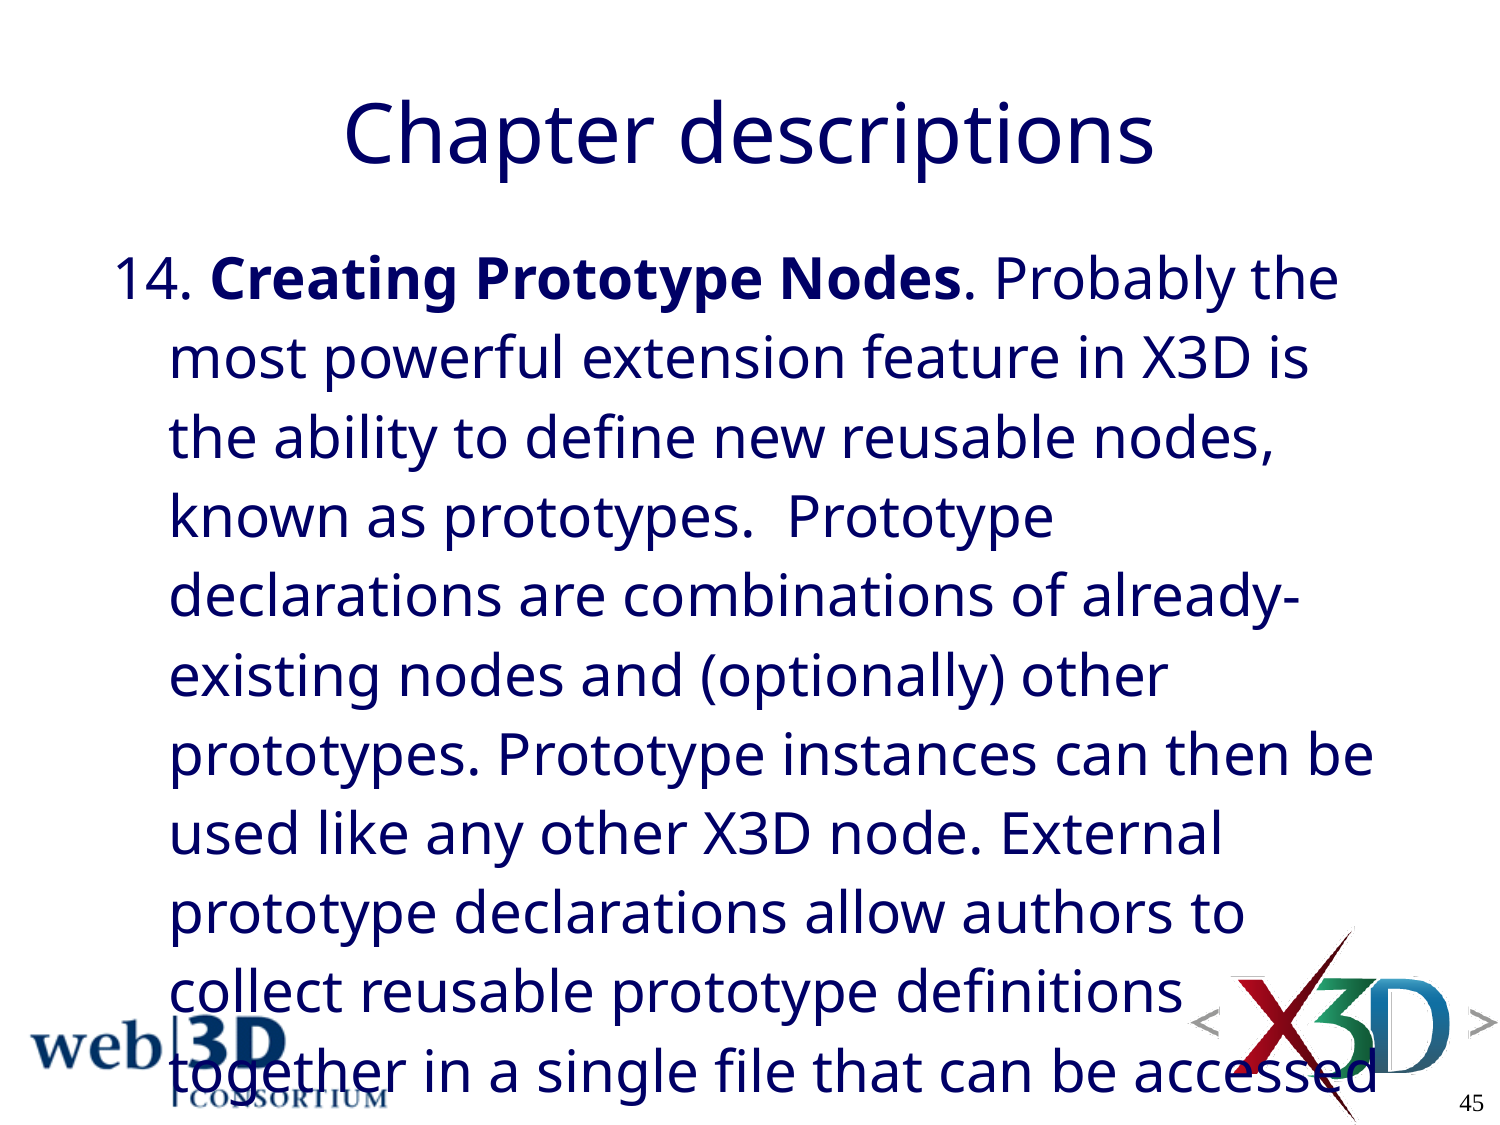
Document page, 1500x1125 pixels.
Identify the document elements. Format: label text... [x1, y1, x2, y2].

list 14. Creating Prototype Nodes. Probably the most powerful extension feature in X3D is the ability to define new reusable nodes, known as prototypes. Prototype declarations are combinations of already-existing nodes and (optionally) other prototypes. Prototype instances can then be used like any other X3D node. External prototype declarations allow authors to collect reusable prototype definitions together in a single file that can be accessed by other scenes. [112, 237, 1388, 1011]
picture [1187, 926, 1500, 1125]
picture [12, 998, 413, 1118]
title Chapter descriptions [112, 37, 1388, 226]
